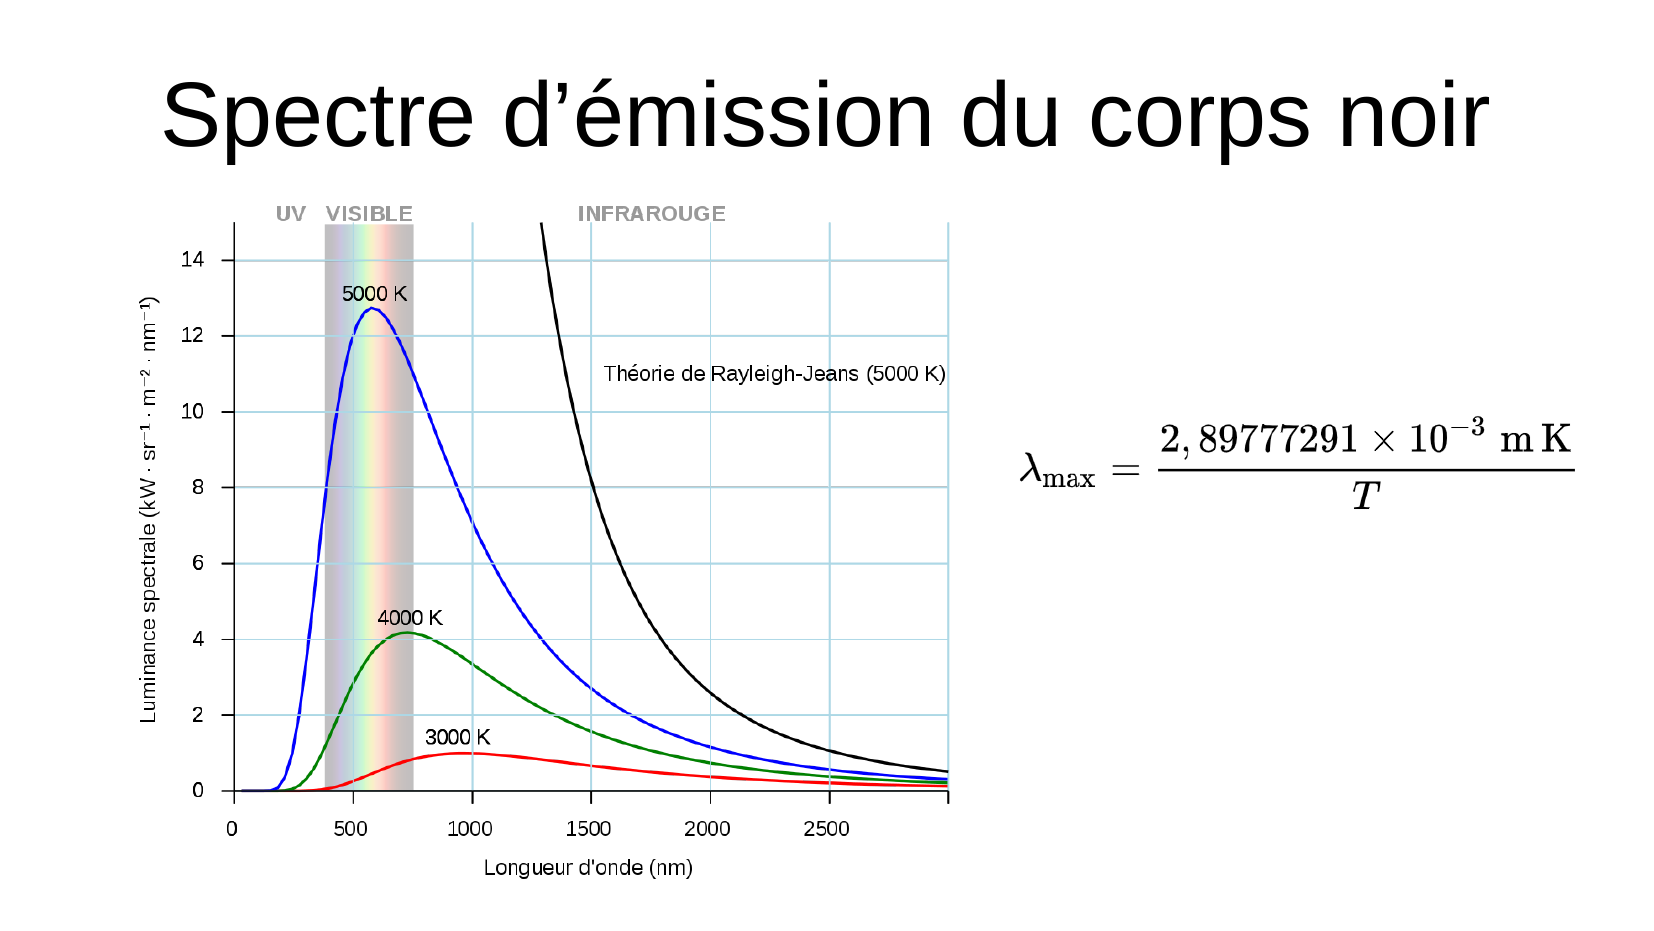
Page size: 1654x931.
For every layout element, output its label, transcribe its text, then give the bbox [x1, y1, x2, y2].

picture [118, 198, 978, 886]
picture [992, 391, 1607, 532]
title Spectre d’émission du corps noir [82, 37, 1571, 193]
